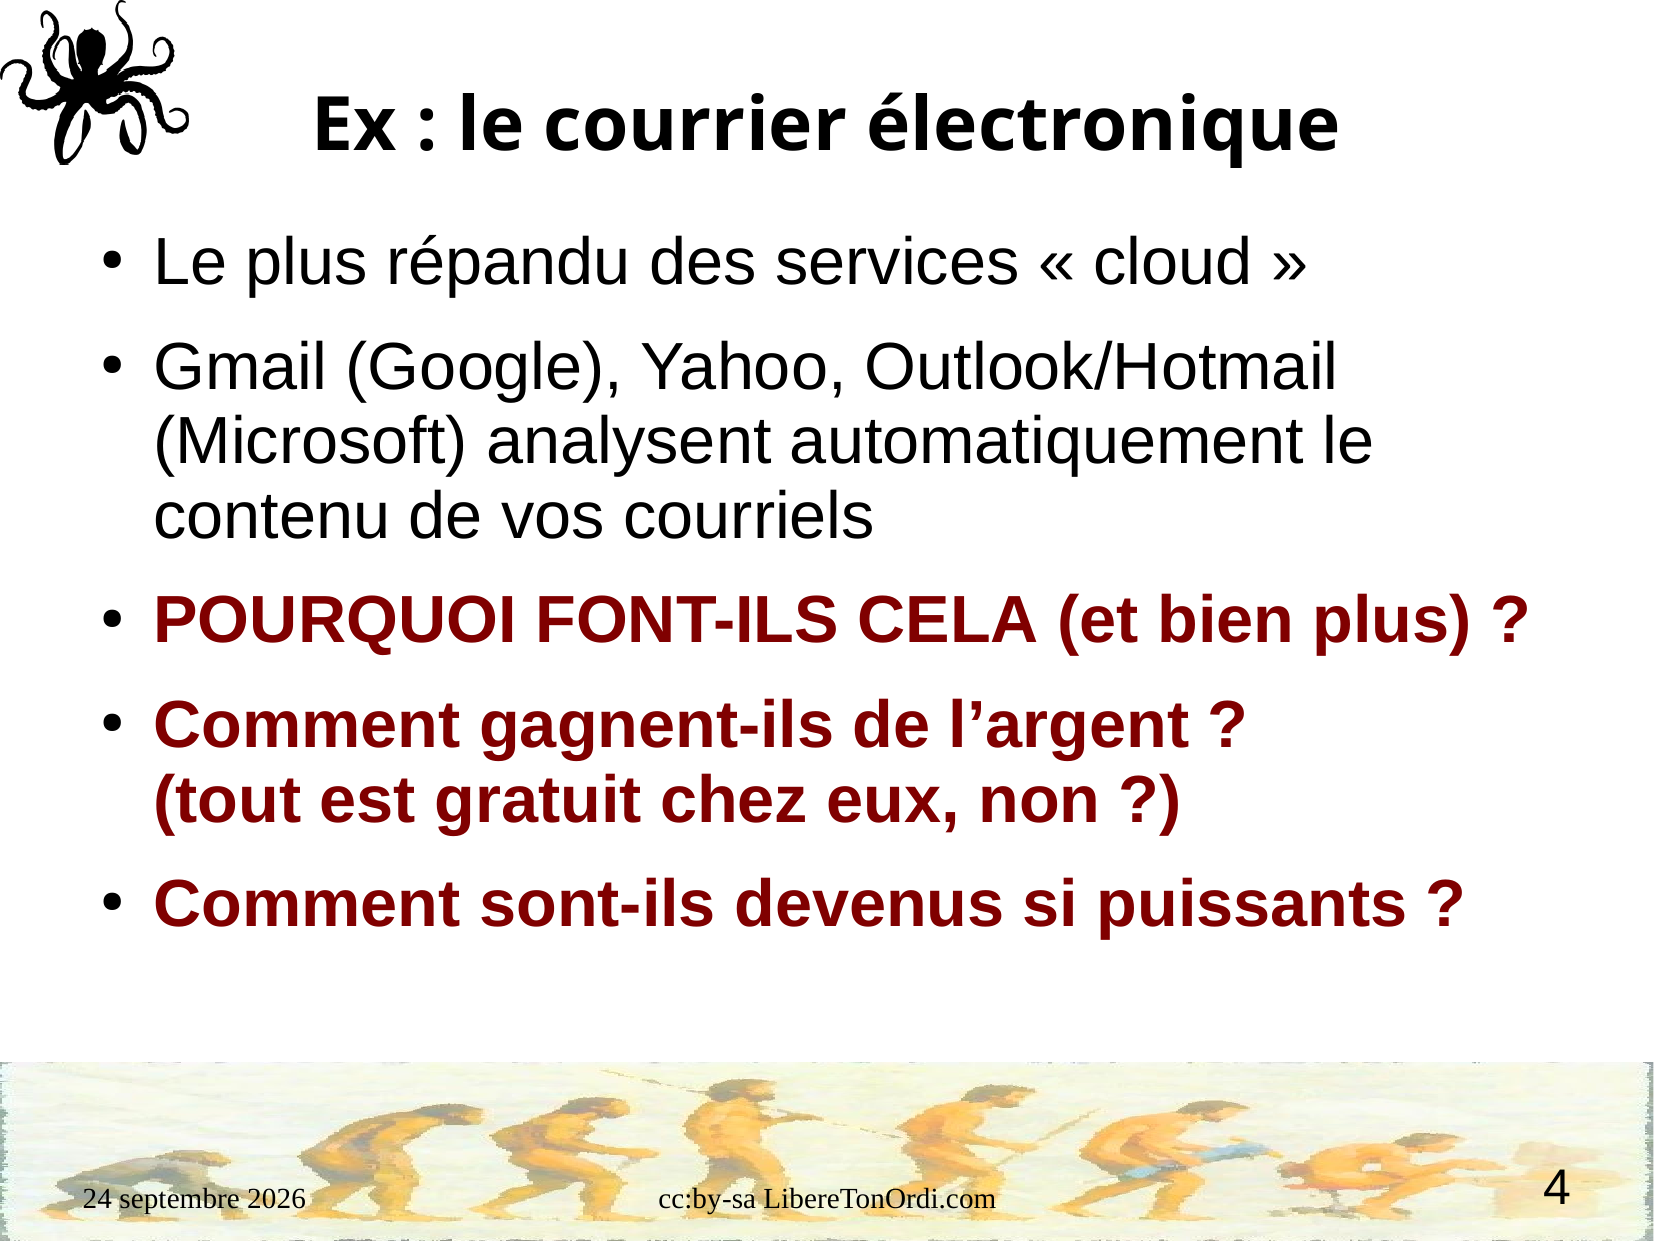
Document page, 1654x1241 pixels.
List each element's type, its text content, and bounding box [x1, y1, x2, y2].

title Ex : le courrier électronique [82, 47, 1571, 196]
picture [0, 0, 189, 165]
list Le plus répandu des services « cloud » Gmail (Google), Yahoo, Outlook/Hotmail (Microsoft) analysent automatiquement le contenu de vos courriels POURQUOI FONT-ILS CELA (et bien plus) ? Comment gagnent-ils de l’argent ? (tout est gratuit chez eux, non ?) Comment sont-ils devenus si puissants ? [82, 224, 1571, 1063]
picture [0, 1062, 1654, 1241]
